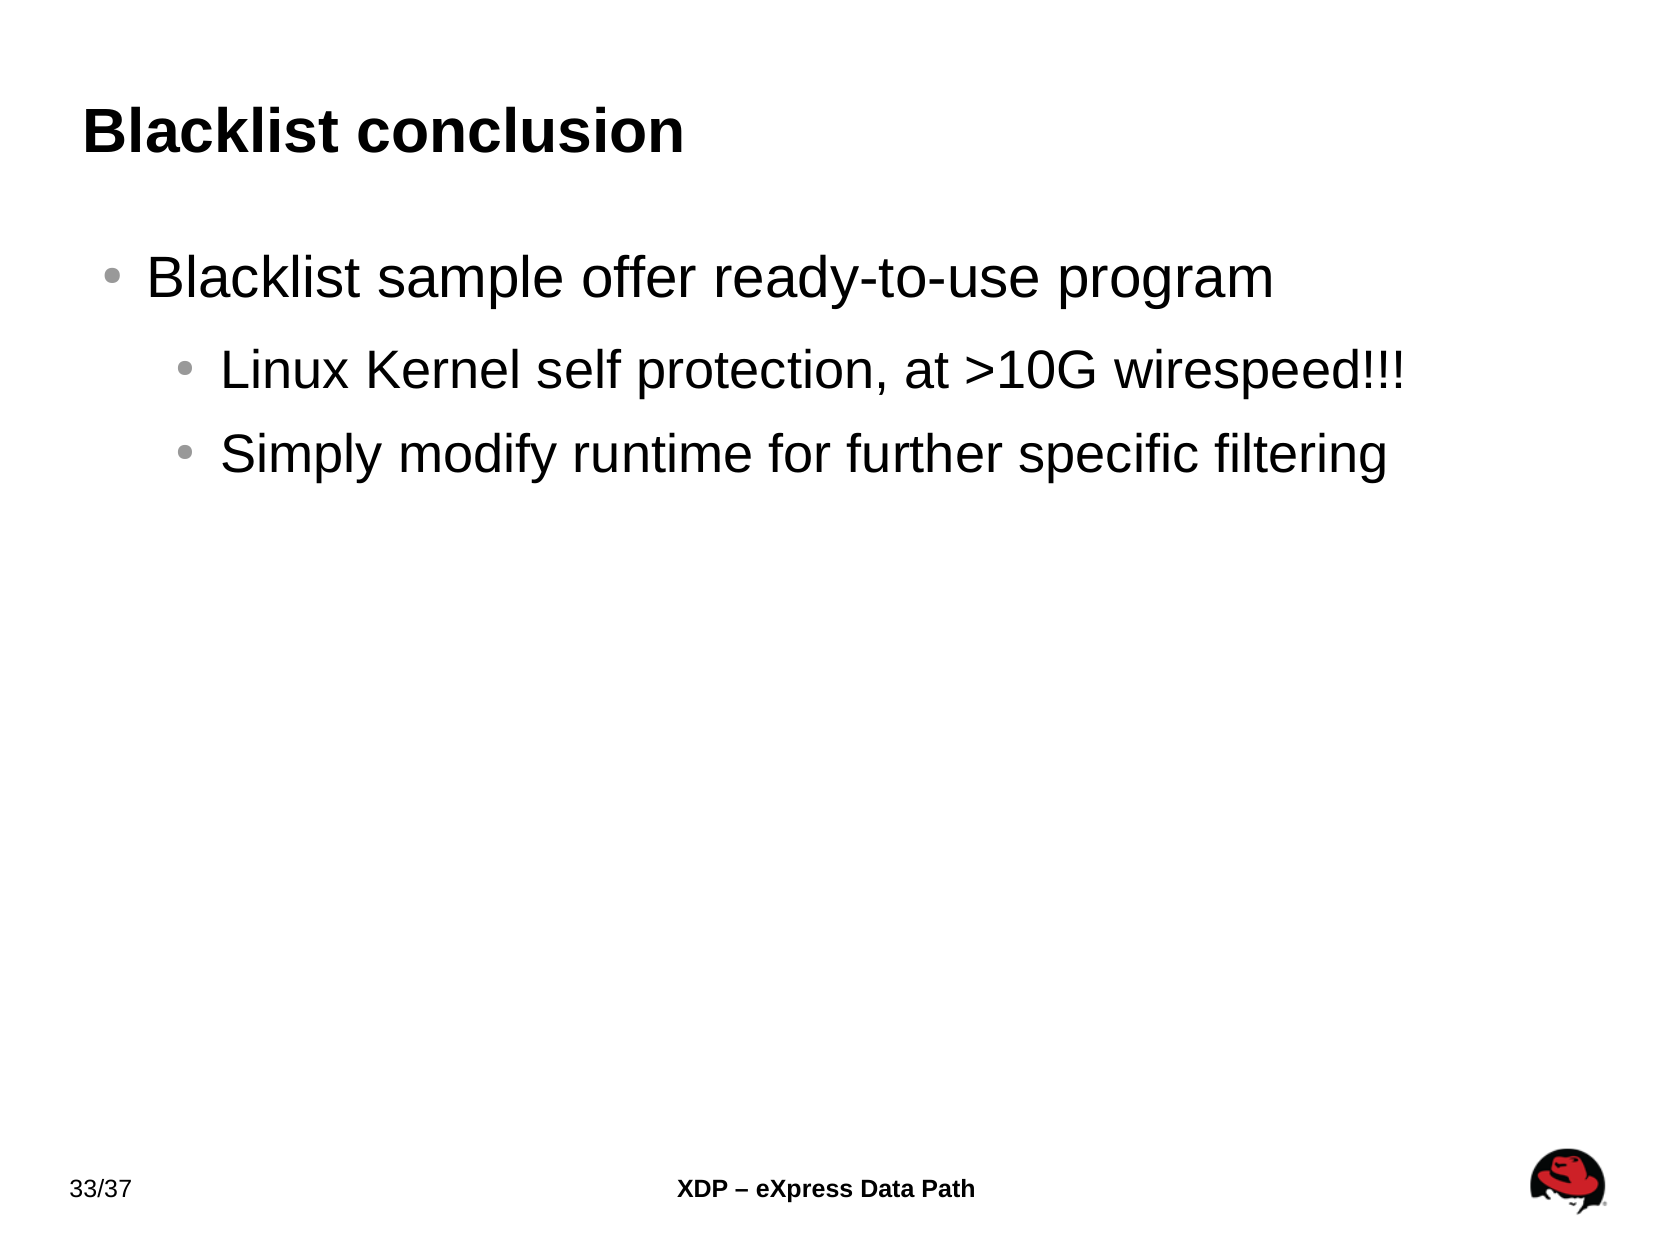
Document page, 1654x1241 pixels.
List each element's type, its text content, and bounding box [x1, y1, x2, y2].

picture [1529, 1146, 1613, 1224]
list Blacklist sample offer ready-to-use program Linux Kernel self protection, at >10G wirespeed!!! Simply modify runtime for further specific filtering [86, 244, 1576, 1039]
title Blacklist conclusion [82, 37, 1571, 226]
